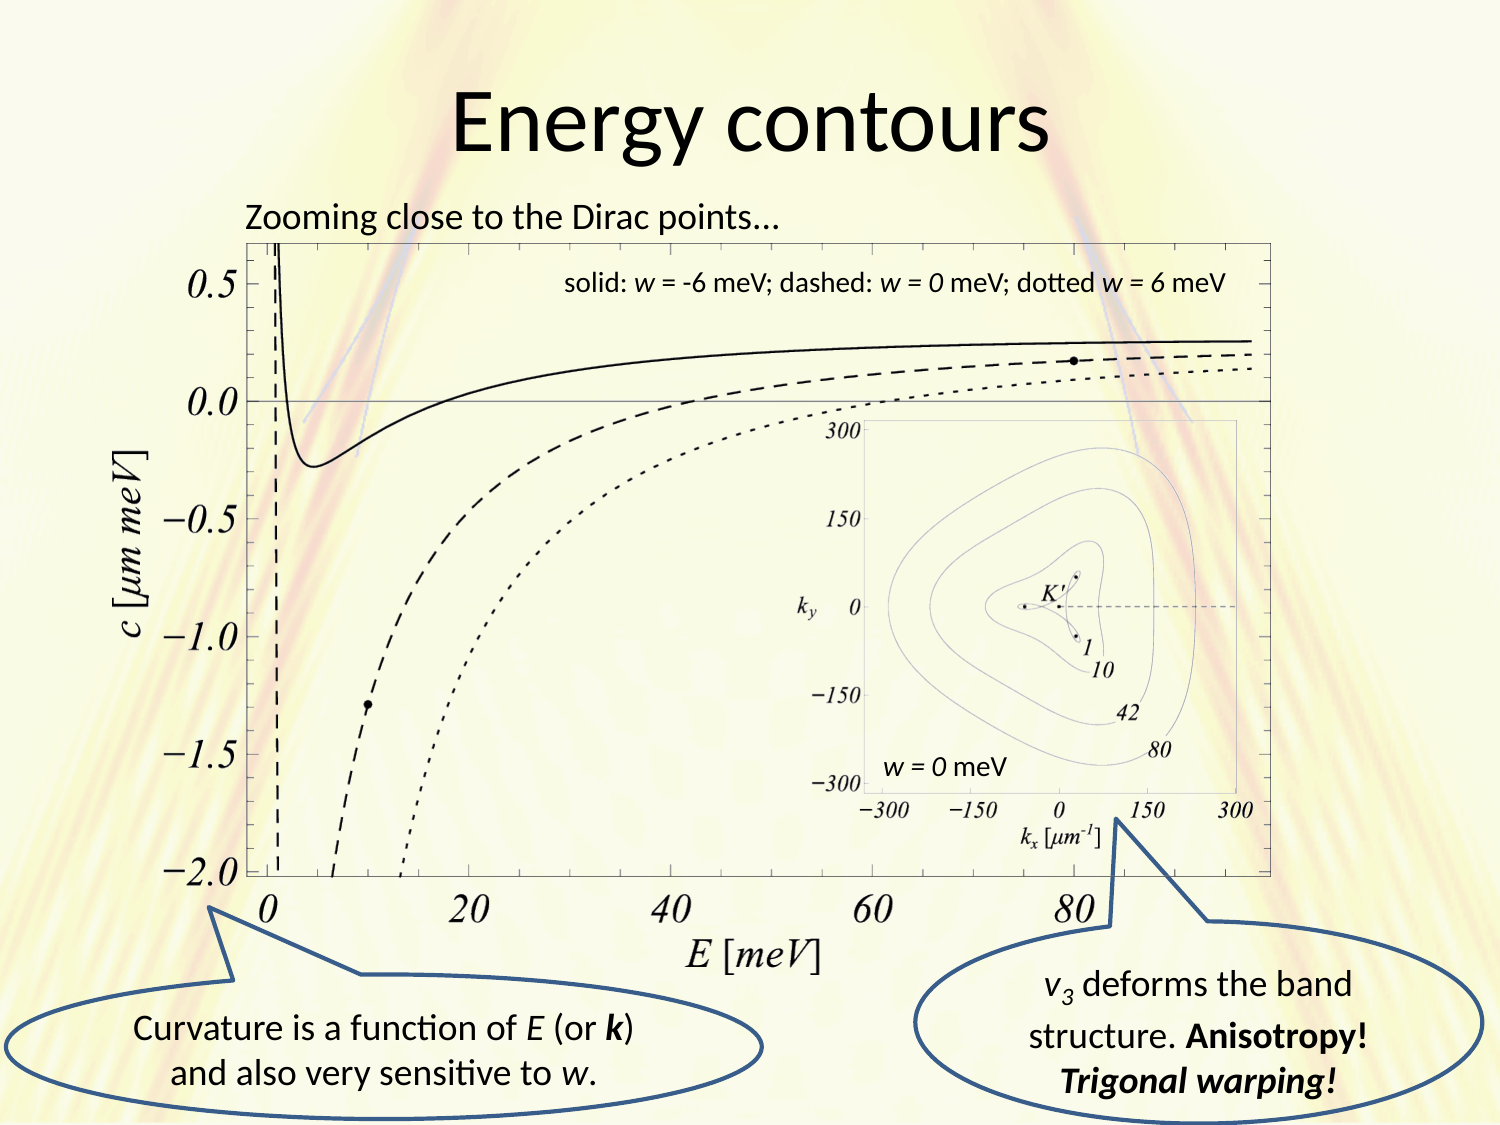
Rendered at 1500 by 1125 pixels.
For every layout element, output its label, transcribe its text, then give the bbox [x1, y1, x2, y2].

text_box v3 deforms the band structure. Anisotropy! Trigonal warping! [915, 924, 1483, 1124]
text_box Curvature is a function of E (or k) and also very sensitive to w. [5, 975, 762, 1120]
text_box w = 0 meV [868, 739, 1034, 787]
text_box Zooming close to the Dirac points... [230, 184, 797, 245]
picture [0, 0, 1500, 1125]
text_box solid: w = -6 meV; dashed: w = 0 meV; dotted w = 6 meV [549, 255, 1258, 303]
text_box Energy contours [76, 20, 1427, 209]
